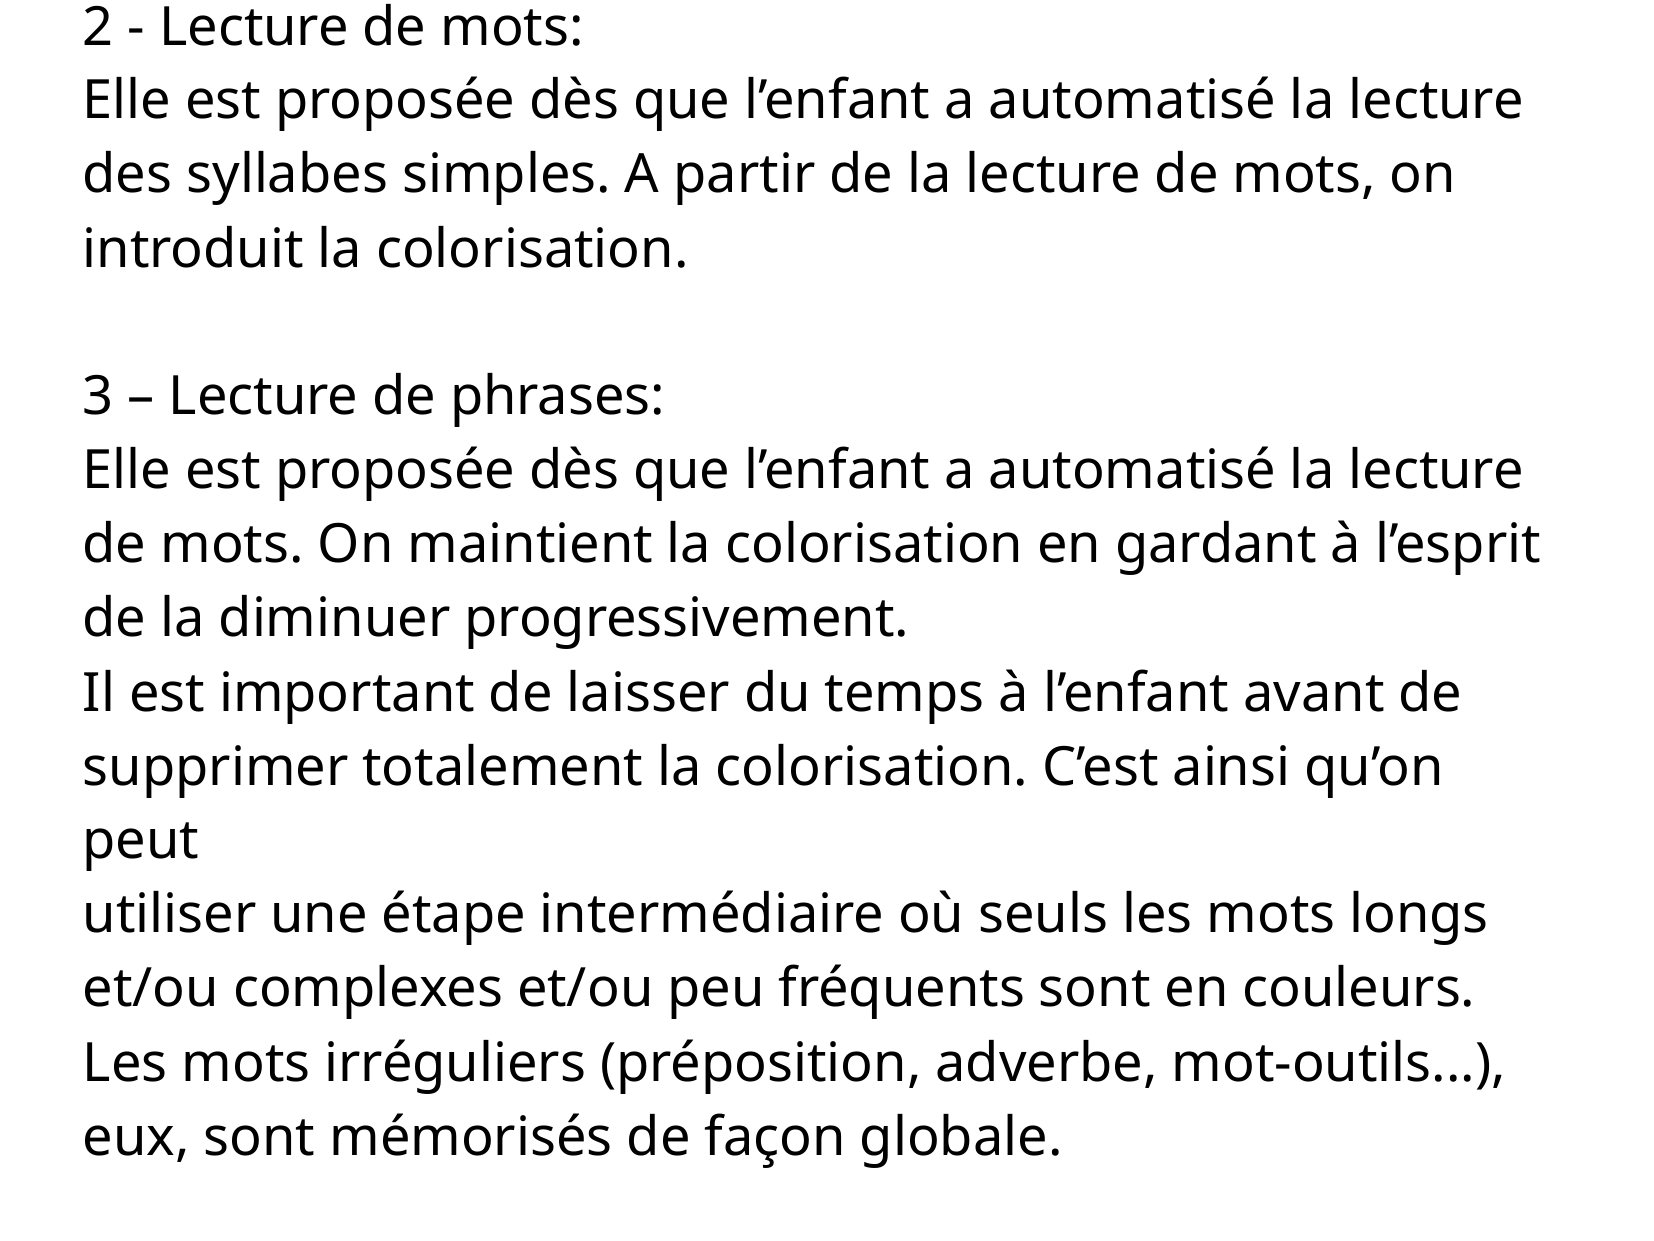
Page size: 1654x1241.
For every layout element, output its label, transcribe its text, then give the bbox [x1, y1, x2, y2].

subtitle 2 - Lecture de mots: Elle est proposée dès que l’enfant a automatisé la lecture des syllabes simples. A partir de la lecture de mots, on introduit la colorisation. 3 – Lecture de phrases: Elle est proposée dès que l’enfant a automatisé la lecture de mots. On maintient la colorisation en gardant à l’esprit de la diminuer progressivement. Il est important de laisser du temps à l’enfant avant de supprimer totalement la colorisation. C’est ainsi qu’on peut utiliser une étape intermédiaire où seuls les mots longs et/ou complexes et/ou peu fréquents sont en couleurs. Les mots irréguliers (préposition, adverbe, mot-outils...), eux, sont mémorisés de façon globale. [82, 12, 1571, 1146]
